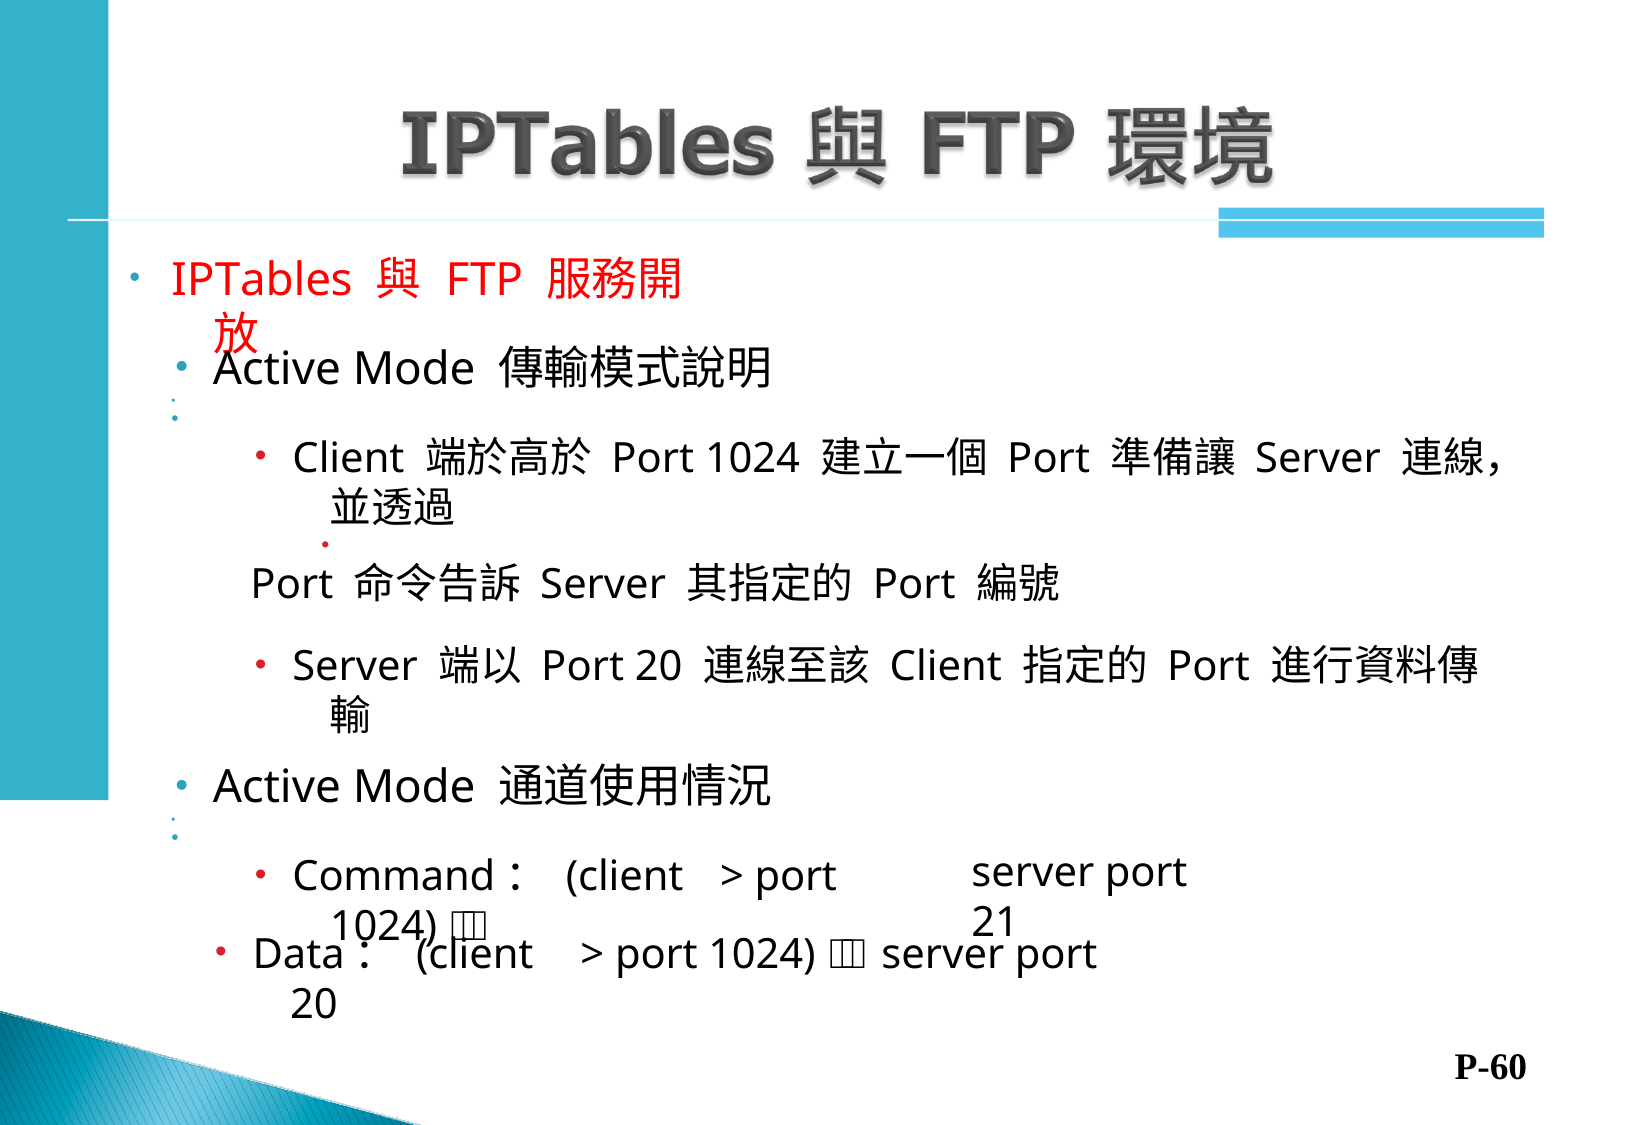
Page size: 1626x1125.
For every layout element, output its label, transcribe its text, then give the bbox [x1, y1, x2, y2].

text_box Data： (client > port 1024)  server port 20 [210, 926, 1107, 979]
text_box Active Mode 傳輸模式說明 Client 端於高於 Port 1024 建立一個 Port 準備讓 Server 連線，並透過 Port 命令告訴 Server 其指定的 Port 編號 Server 端以 Port 20 連線至該 Client 指定的 Port 進行資料傳輸 [171, 338, 1517, 633]
text_box P-47 [1452, 1042, 1532, 1090]
text_box [387, 81, 1285, 203]
text_box server port 21 [969, 845, 1233, 897]
text_box IPTables 與 FTP 服務開放 [125, 250, 689, 306]
text_box Active Mode 通道使用情況 Command： (client > port 1024)  [171, 757, 935, 897]
